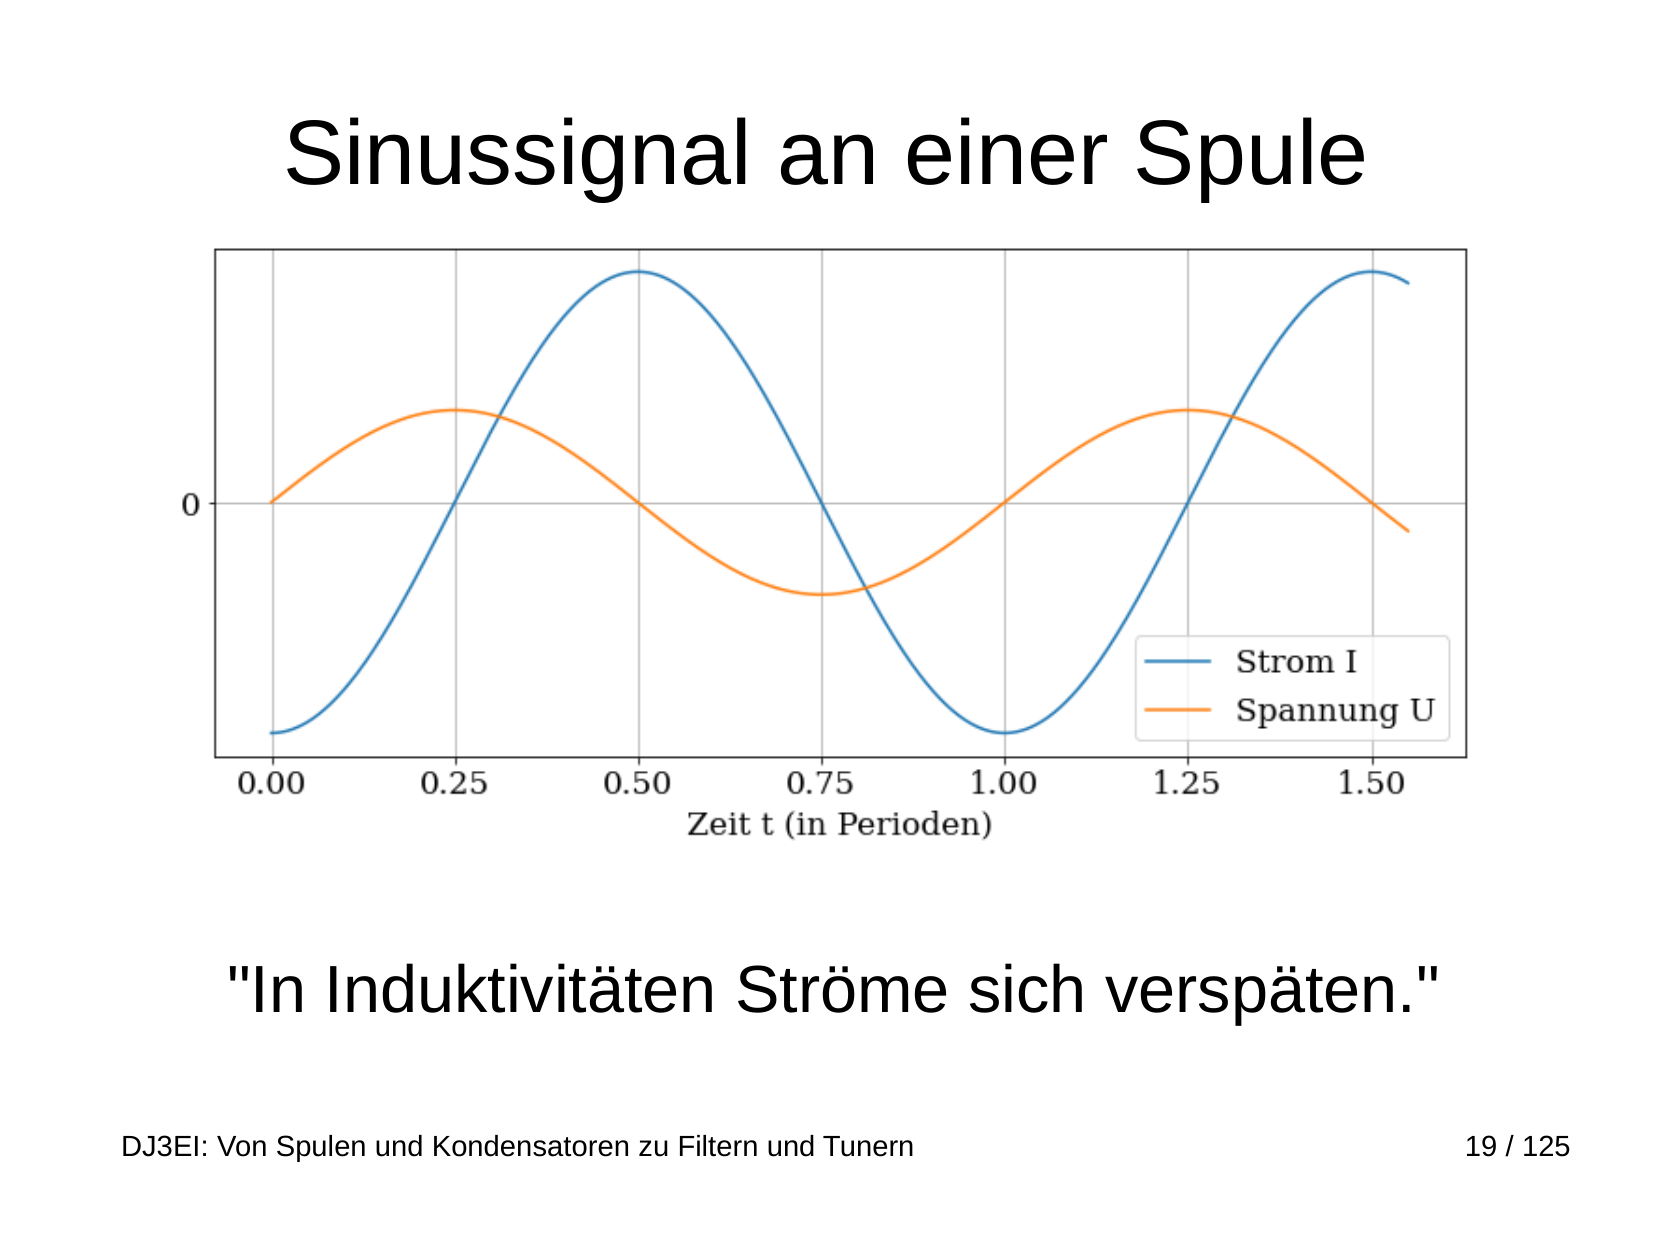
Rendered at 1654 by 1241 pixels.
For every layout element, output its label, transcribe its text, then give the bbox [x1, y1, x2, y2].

picture [168, 236, 1477, 854]
title Sinussignal an einer Spule [82, 49, 1571, 257]
text_box "In Induktivitäten Ströme sich verspäten." [212, 944, 1457, 1035]
